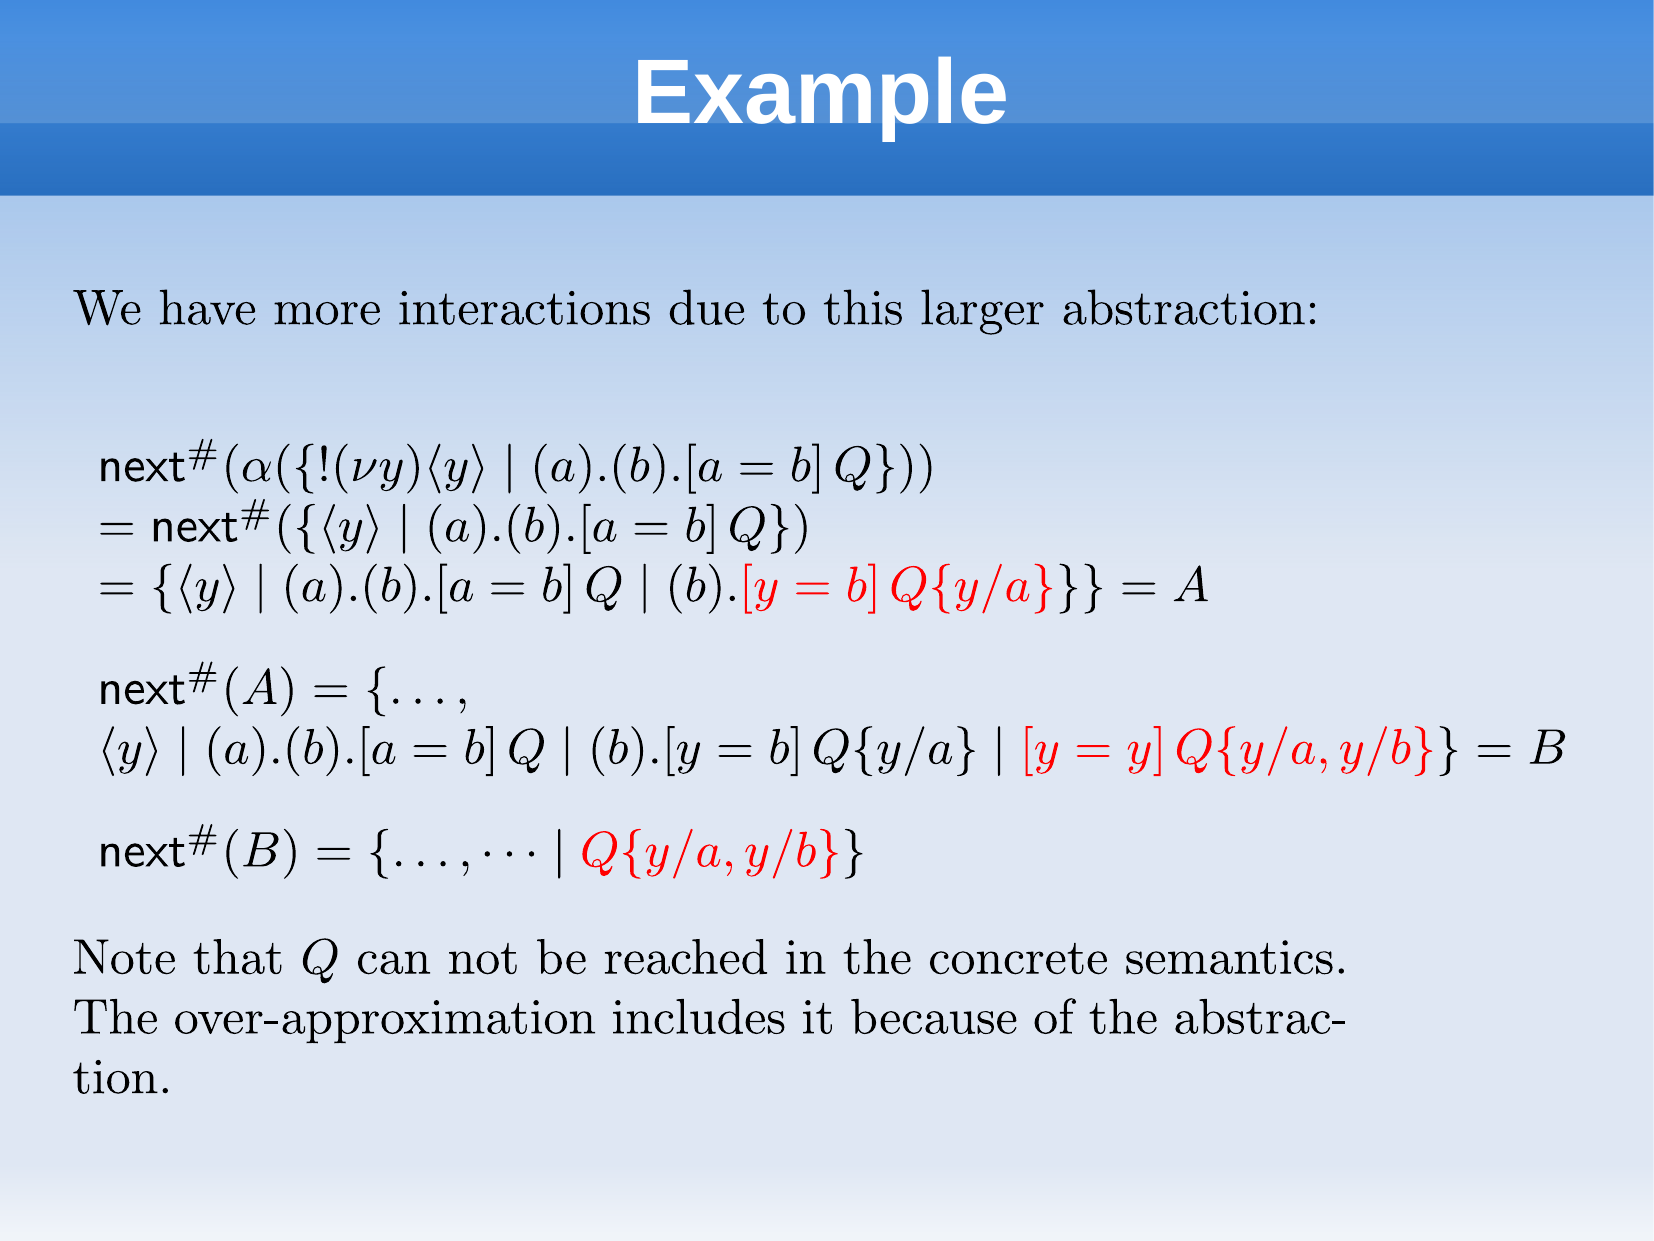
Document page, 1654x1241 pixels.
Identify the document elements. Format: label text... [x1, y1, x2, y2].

title Example [76, 0, 1565, 196]
picture [0, 0, 1654, 1241]
text_box [72, 289, 1568, 1094]
